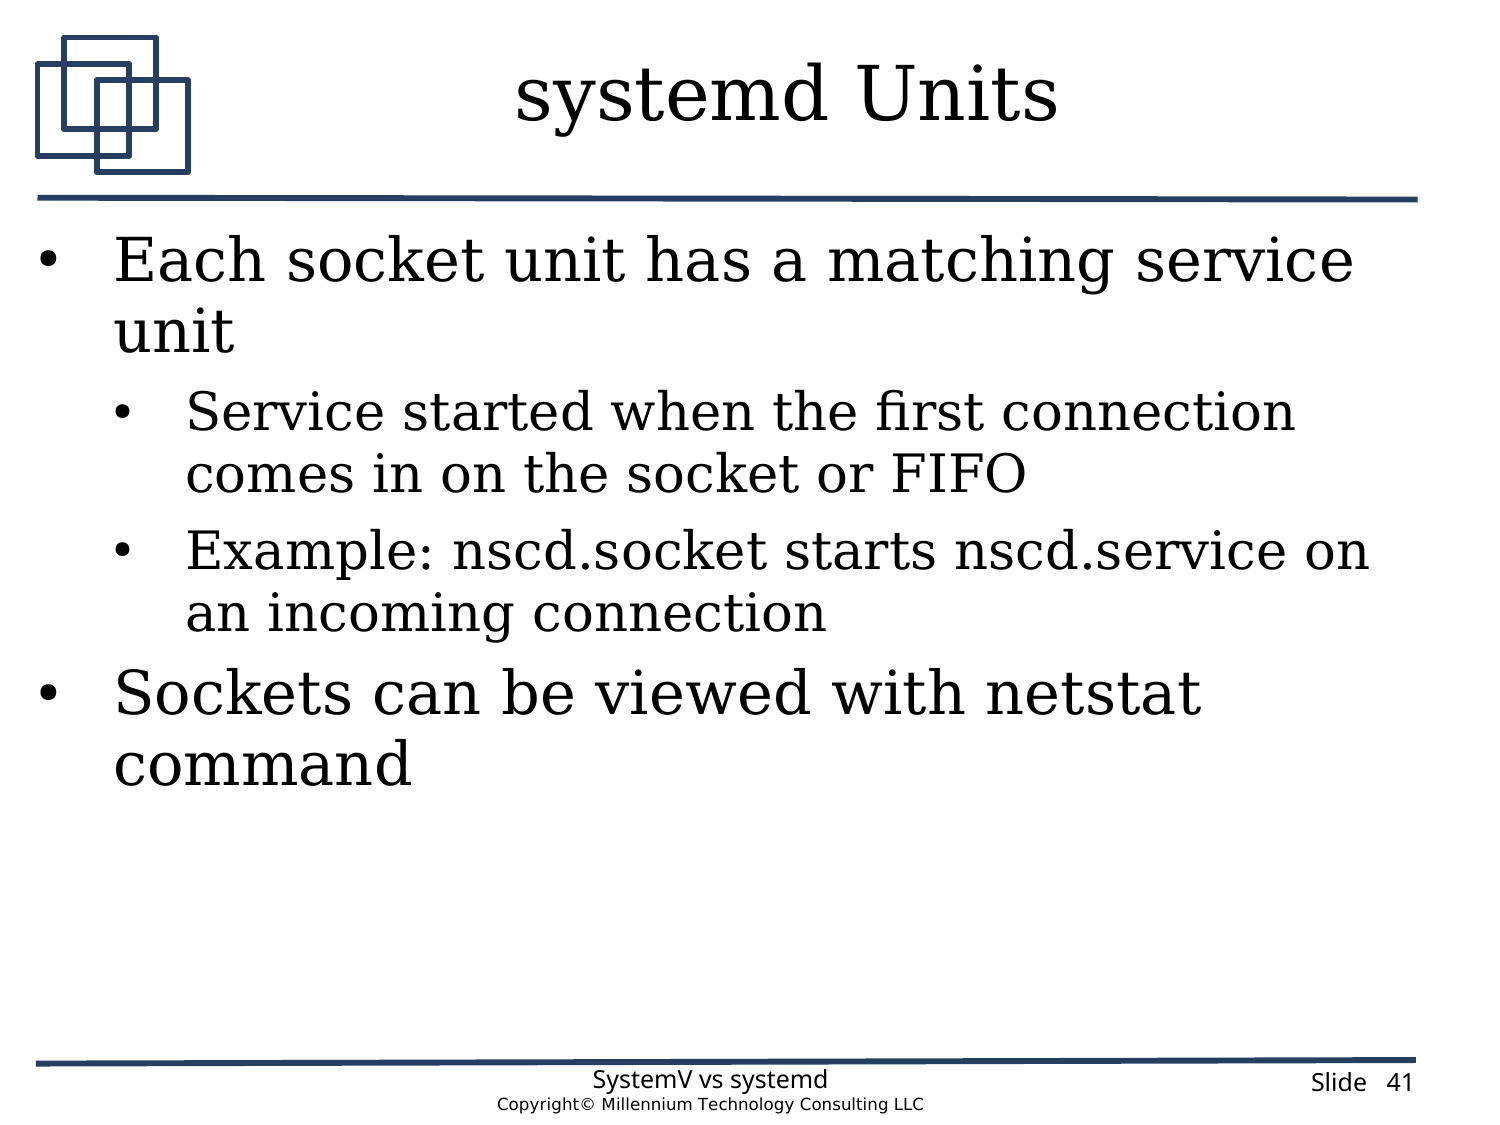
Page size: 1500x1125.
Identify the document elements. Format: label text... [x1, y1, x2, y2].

list Each socket unit has a matching service unit Service started when the first connection comes in on the socket or FIFO Example: nscd.socket starts nscd.service on an incoming connection Sockets can be viewed with netstat command [37, 224, 1425, 968]
title systemd Units [150, 0, 1425, 188]
